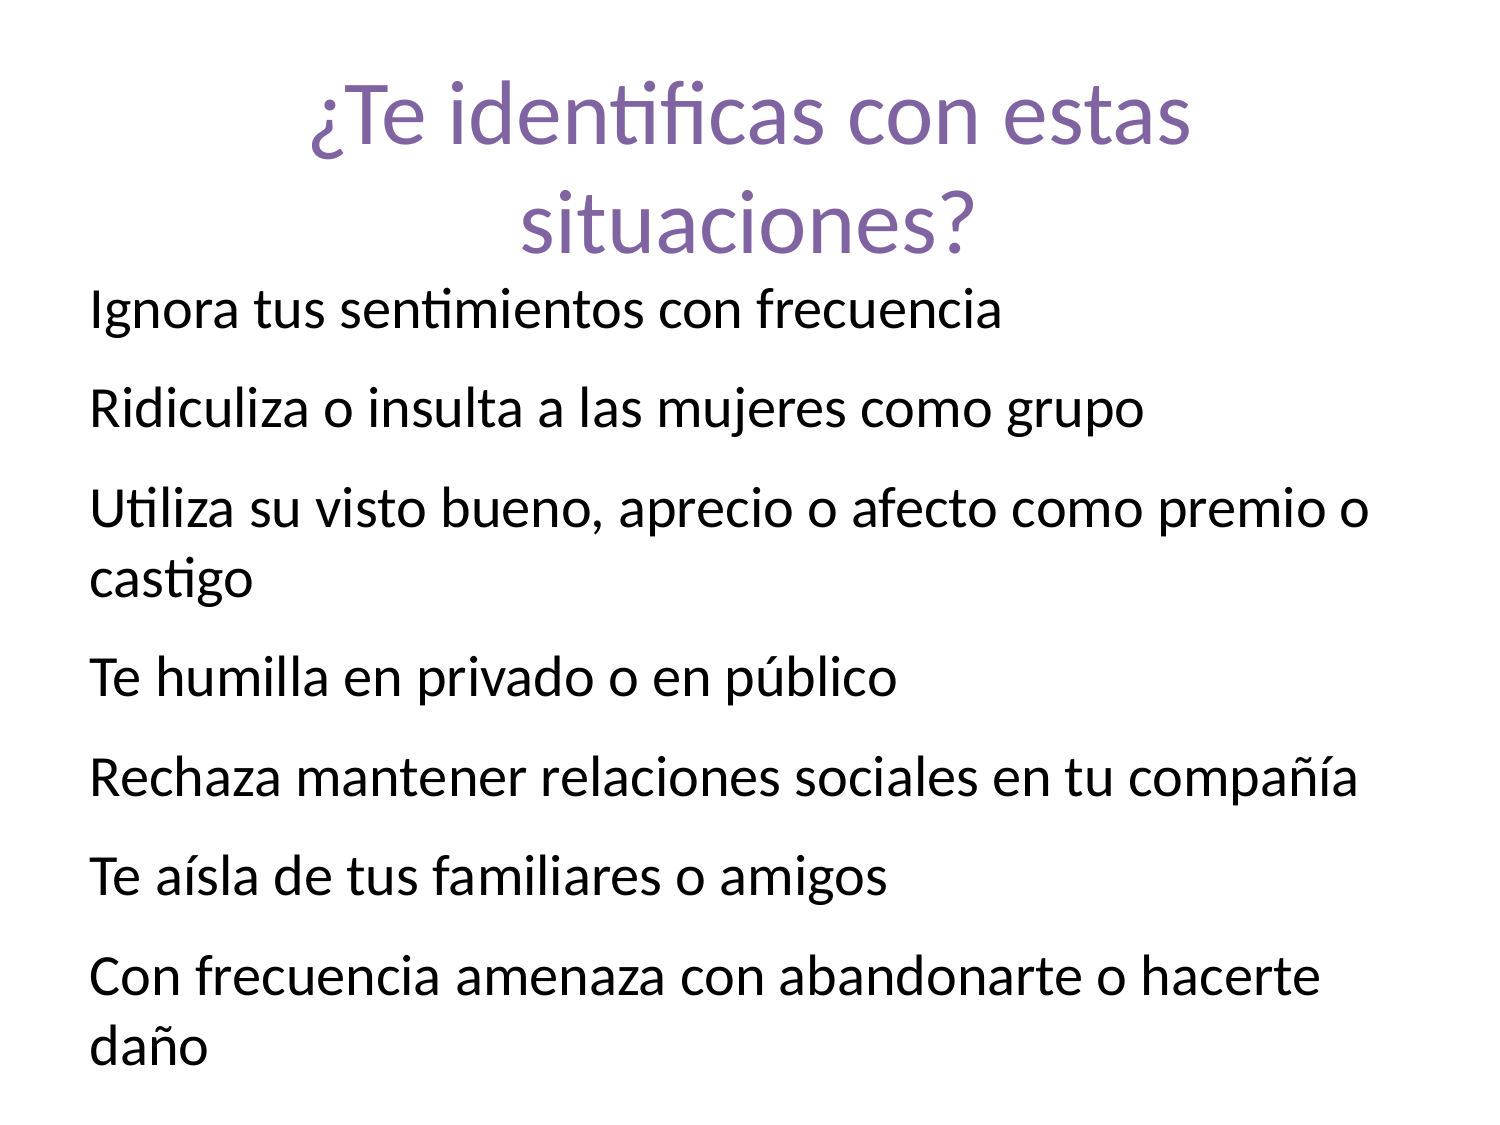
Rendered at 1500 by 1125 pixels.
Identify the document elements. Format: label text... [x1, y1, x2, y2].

title ¿Te identificas con estas situaciones? [75, 45, 1425, 262]
list Ignora tus sentimientos con frecuencia Ridiculiza o insulta a las mujeres como grupo Utiliza su visto bueno, aprecio o afecto como premio o castigo Te humilla en privado o en público Rechaza mantener relaciones sociales en tu compañía Te aísla de tus familiares o amigos Con frecuencia amenaza con abandonarte o hacerte daño [75, 262, 1425, 1125]
